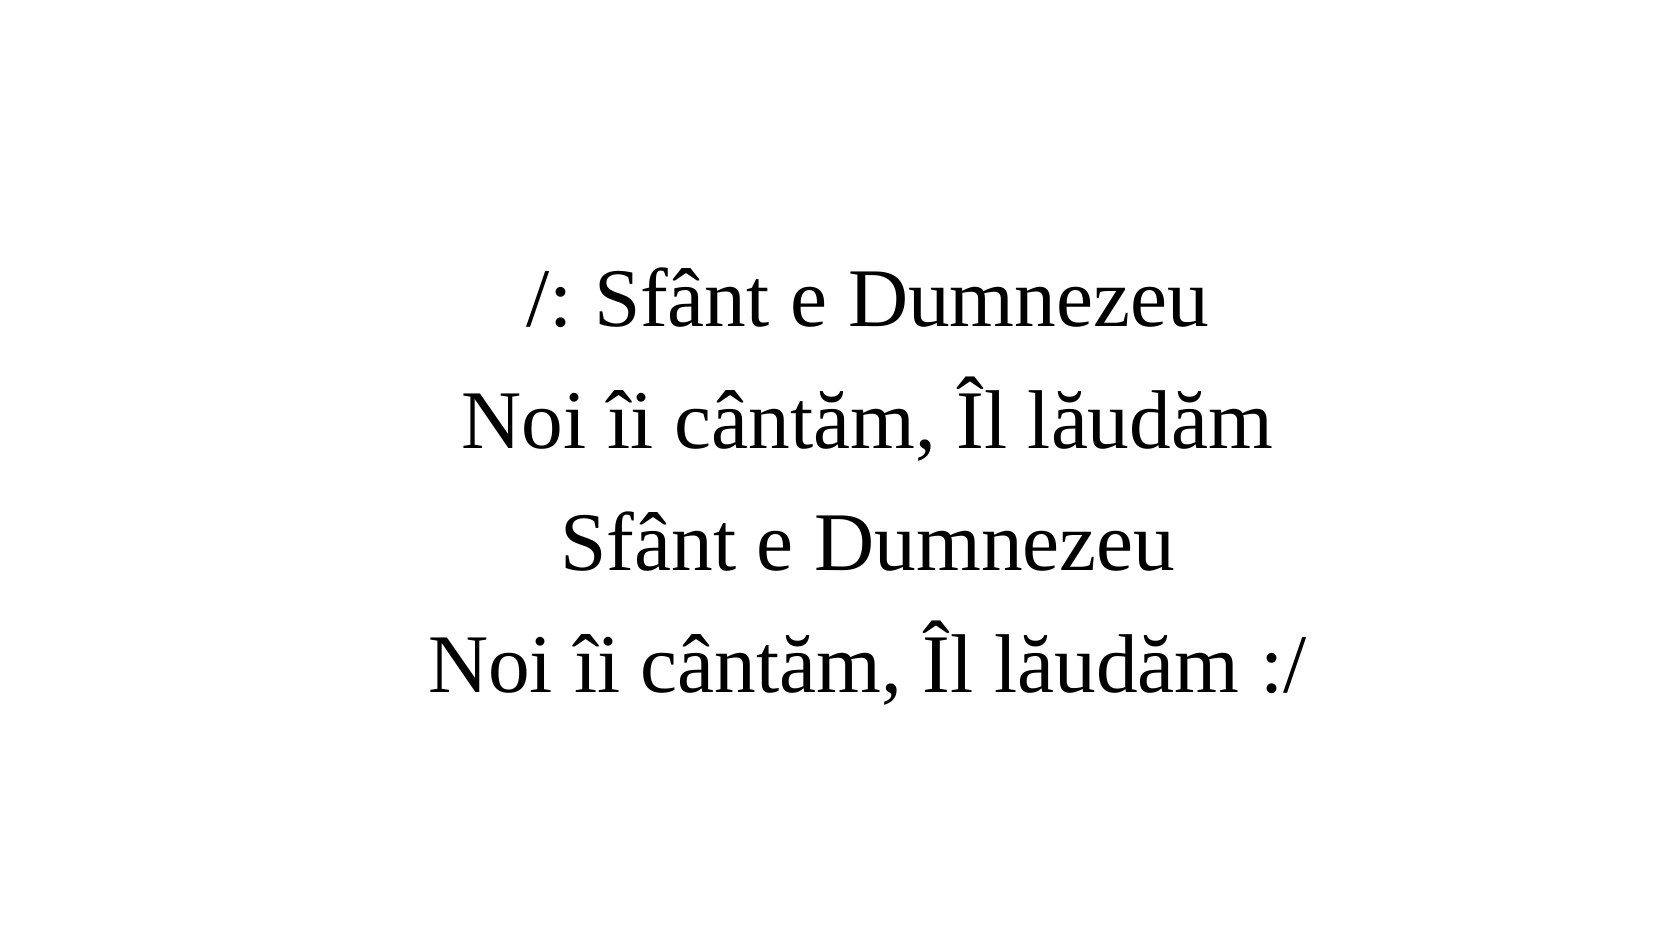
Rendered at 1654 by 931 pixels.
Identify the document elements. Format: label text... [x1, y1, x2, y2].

subtitle /: Sfânt e Dumnezeu Noi îi cântăm, Îl lăudăm Sfânt e Dumnezeu Noi îi cântăm, Îl lăudăm :/ [153, 239, 1583, 713]
